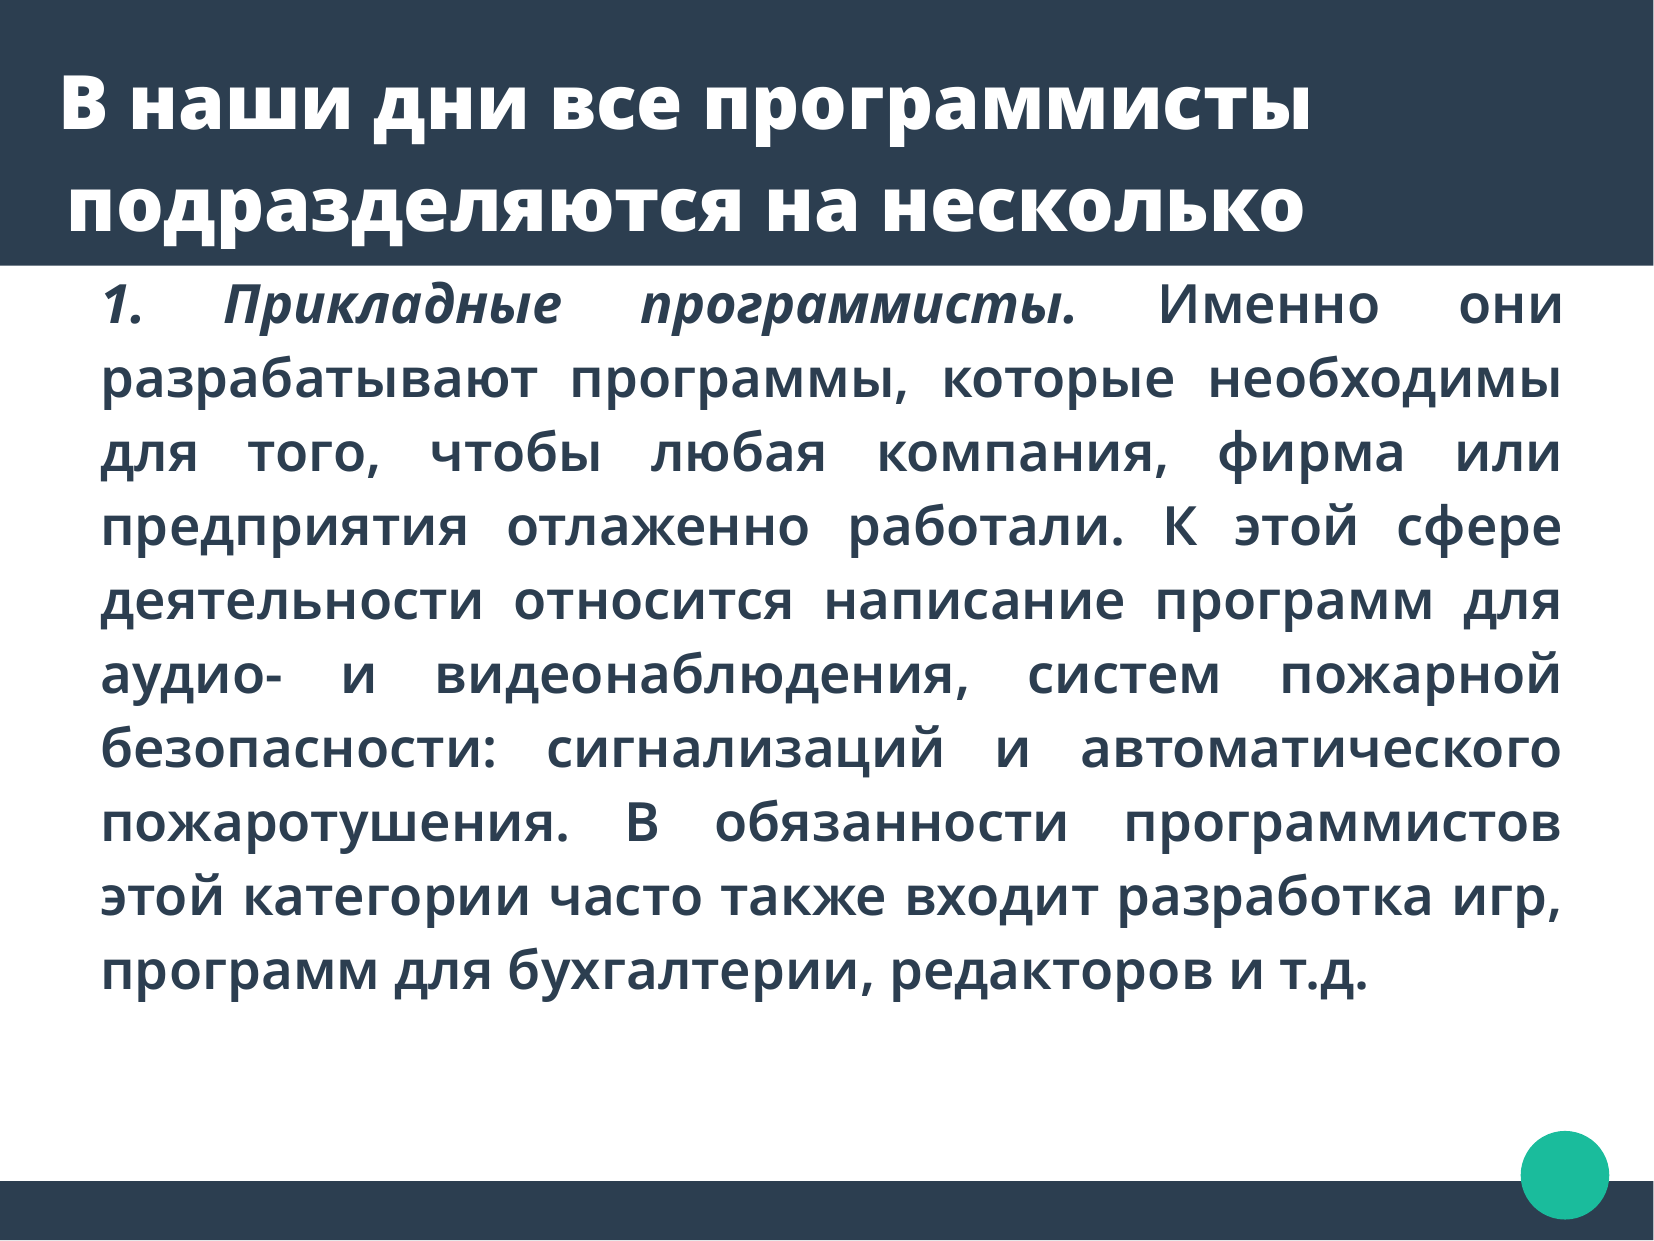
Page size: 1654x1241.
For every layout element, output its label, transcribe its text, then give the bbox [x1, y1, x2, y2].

title В наши дни все программисты подразделяются на несколько категорий. [59, 49, 1595, 207]
list 1. Прикладные программисты. Именно они разрабатывают программы, которые необходимы для того, чтобы любая компания, фирма или предприятия отлаженно работали. К этой сфере деятельности относится написание программ для аудио- и видеонаблюдения, систем пожарной безопасности: сигнализаций и автоматического пожаротушения. В обязанности программистов этой категории часто также входит разработка игр, программ для бухгалтерии, редакторов и т.д. [29, 265, 1565, 1093]
